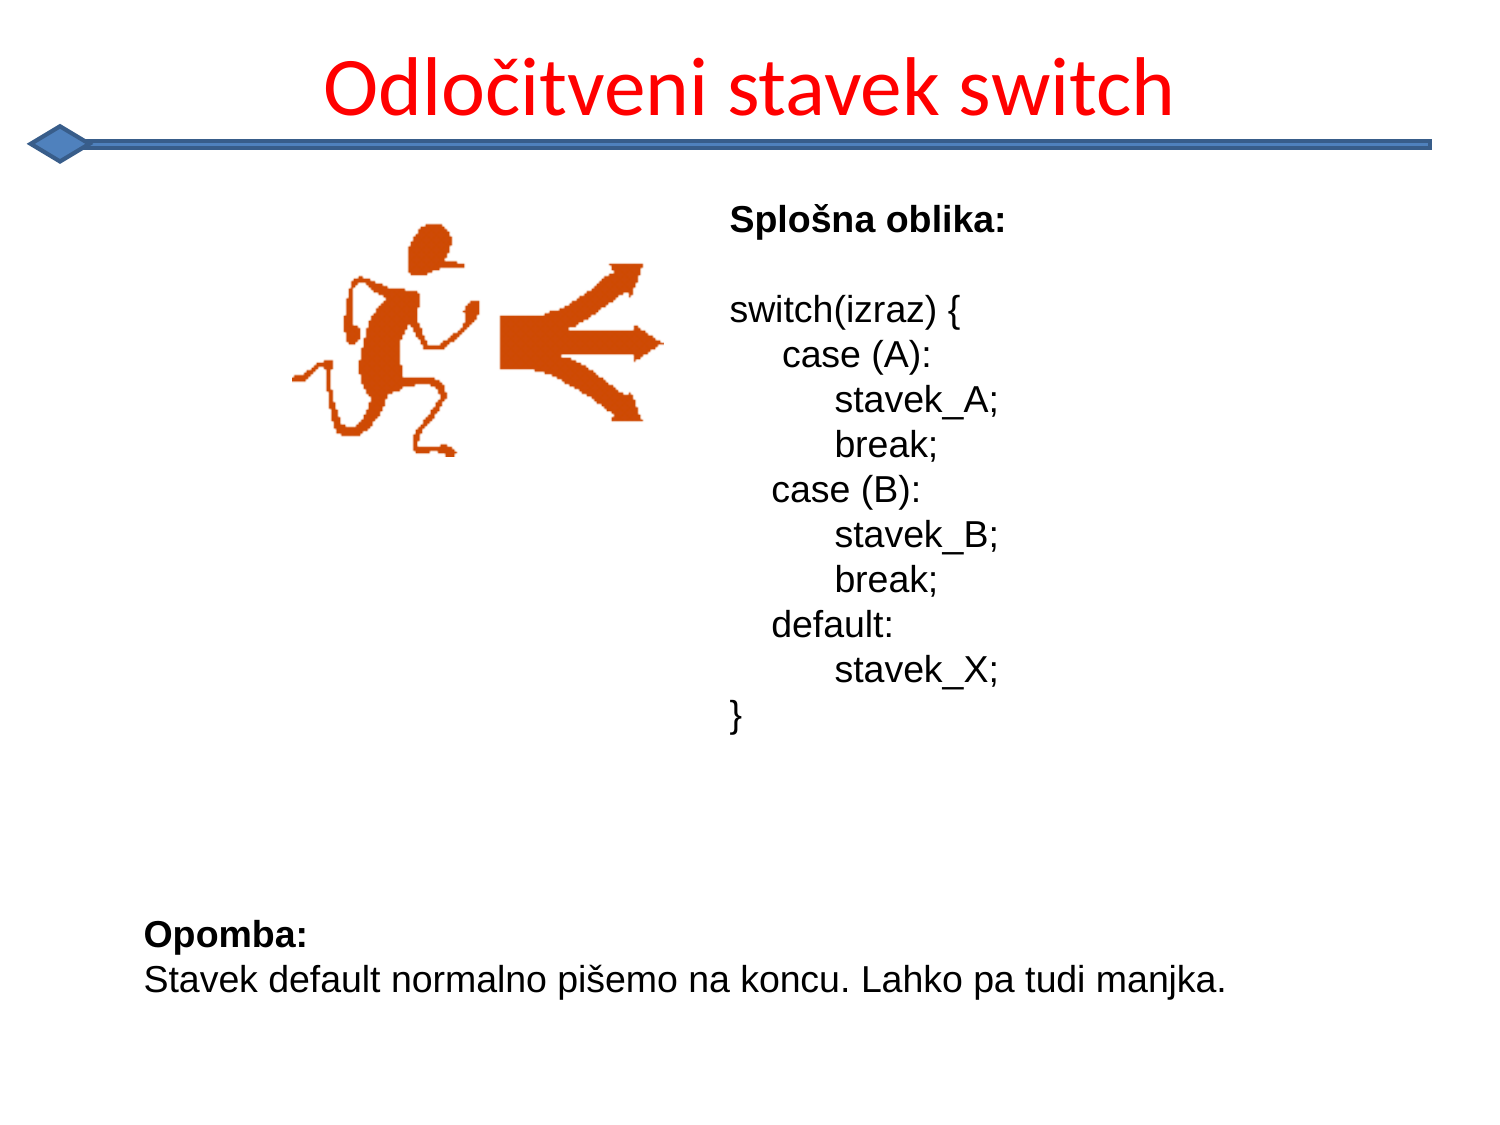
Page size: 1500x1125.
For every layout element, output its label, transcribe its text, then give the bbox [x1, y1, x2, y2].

picture [292, 222, 664, 458]
text_box Splošna oblika: switch(izraz) { case (A): stavek_A; break; case (B): stavek_B; break; default: stavek_X; } [714, 187, 1348, 788]
text_box Opomba: Stavek default normalno pišemo na koncu. Lahko pa tudi manjka. [128, 902, 1348, 1008]
title Odločitveni stavek switch [75, 23, 1426, 141]
